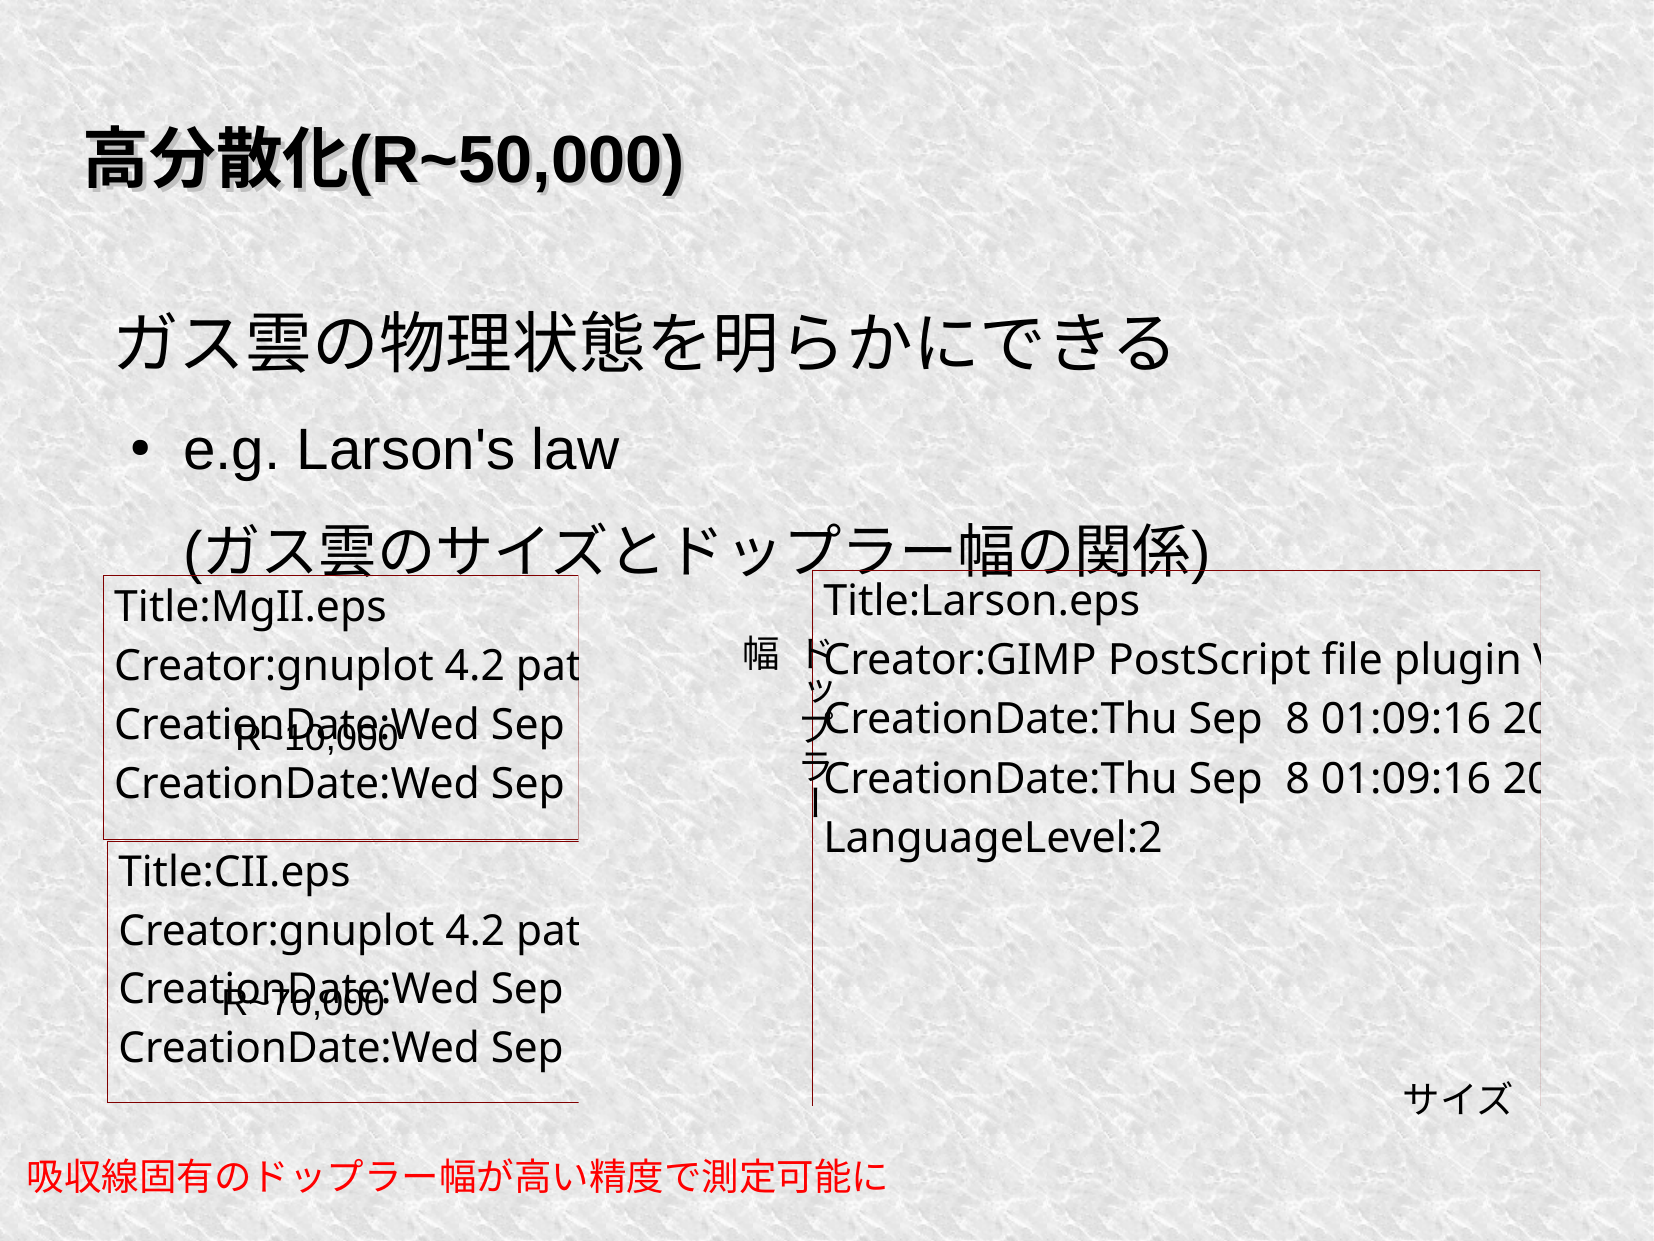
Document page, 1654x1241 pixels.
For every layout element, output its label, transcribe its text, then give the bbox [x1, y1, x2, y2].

text_box サイズ [1387, 1062, 1530, 1126]
text_box R~10,000 [220, 708, 414, 766]
title 高分散化(R~50,000) [82, 56, 1571, 250]
picture [0, 0, 1654, 1241]
text_box R~70,000 [206, 974, 400, 1032]
text_box 吸収線固有のドップラー幅が高い精度で測定可能に [11, 1139, 904, 1203]
text_box ドップラー幅 [773, 620, 851, 860]
list ガス雲の物理状態を明らかにできる e.g. Larson's law (ガス雲のサイズとドップラー幅の関係) [41, 290, 1530, 1094]
